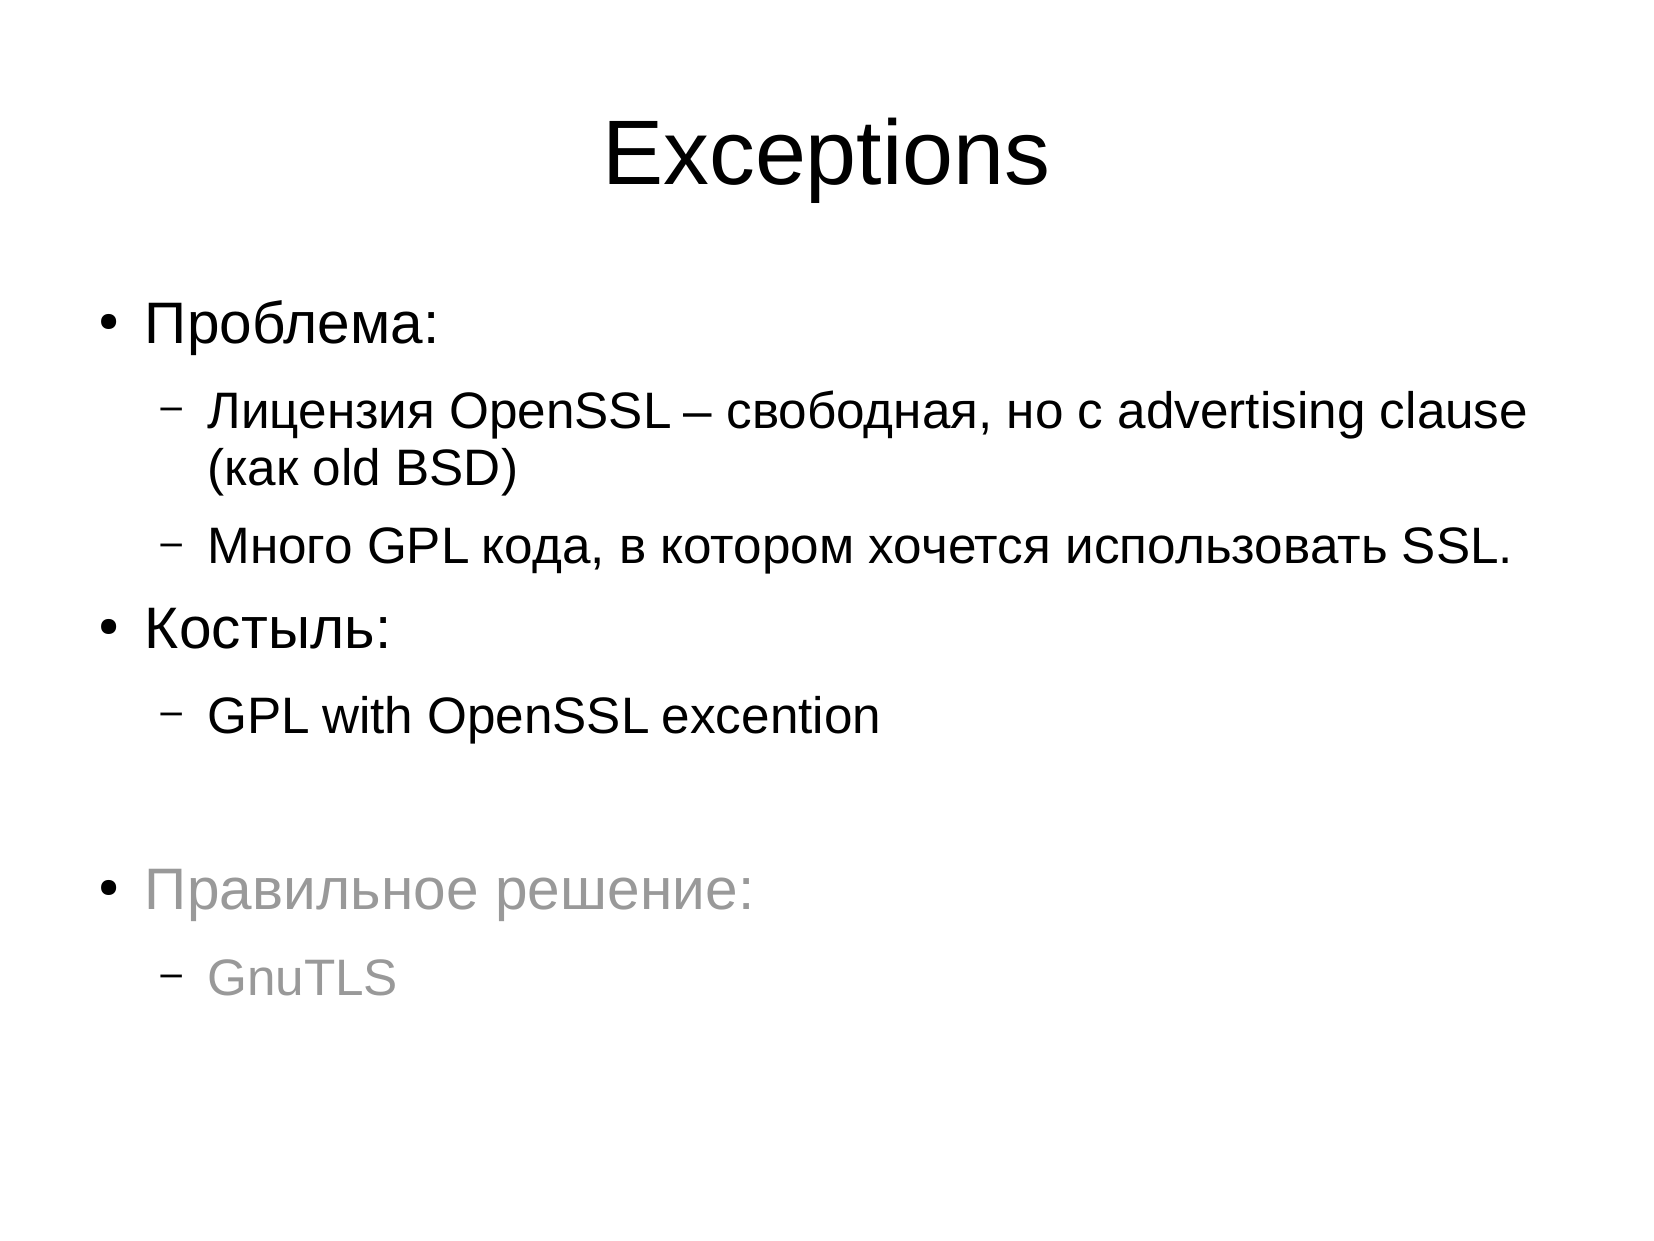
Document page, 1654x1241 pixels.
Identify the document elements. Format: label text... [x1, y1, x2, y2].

title Exceptions [82, 49, 1571, 257]
list Проблема: Лицензия OpenSSL – свободная, но с advertising clause (как old BSD) Много GPL кода, в котором хочется использовать SSL. Костыль: GPL with OpenSSL excention Правильное решение: GnuTLS [82, 290, 1571, 1010]
